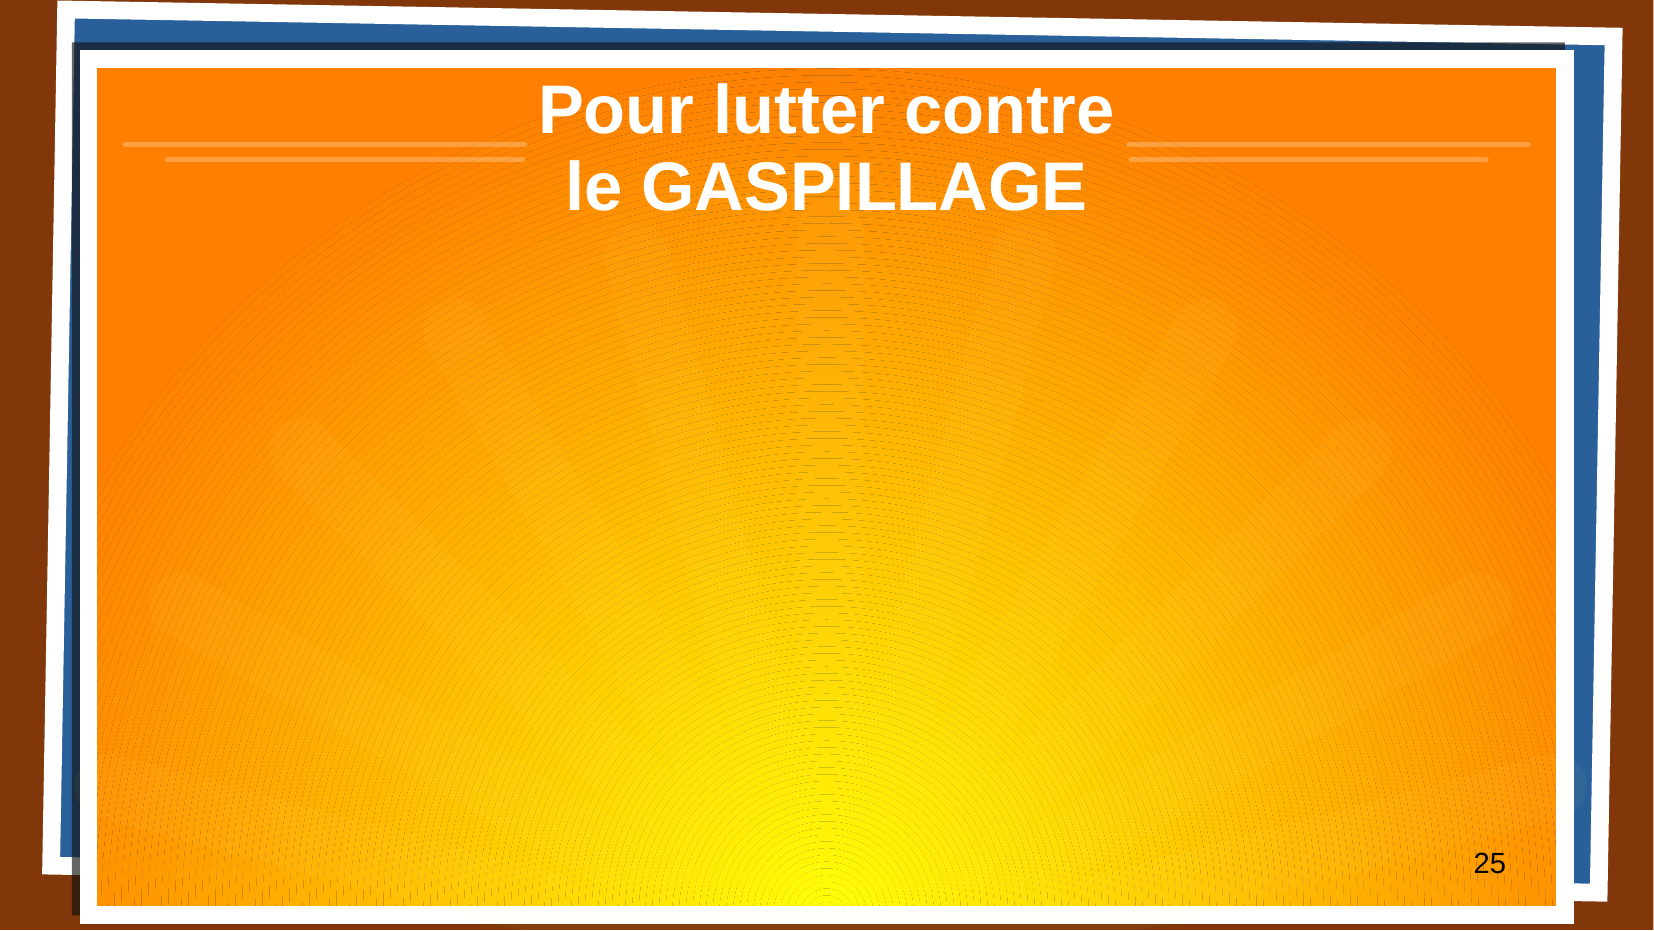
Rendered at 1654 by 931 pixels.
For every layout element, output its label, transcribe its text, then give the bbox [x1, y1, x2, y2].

title Pour lutter contre le GASPILLAGE [531, 70, 1123, 225]
